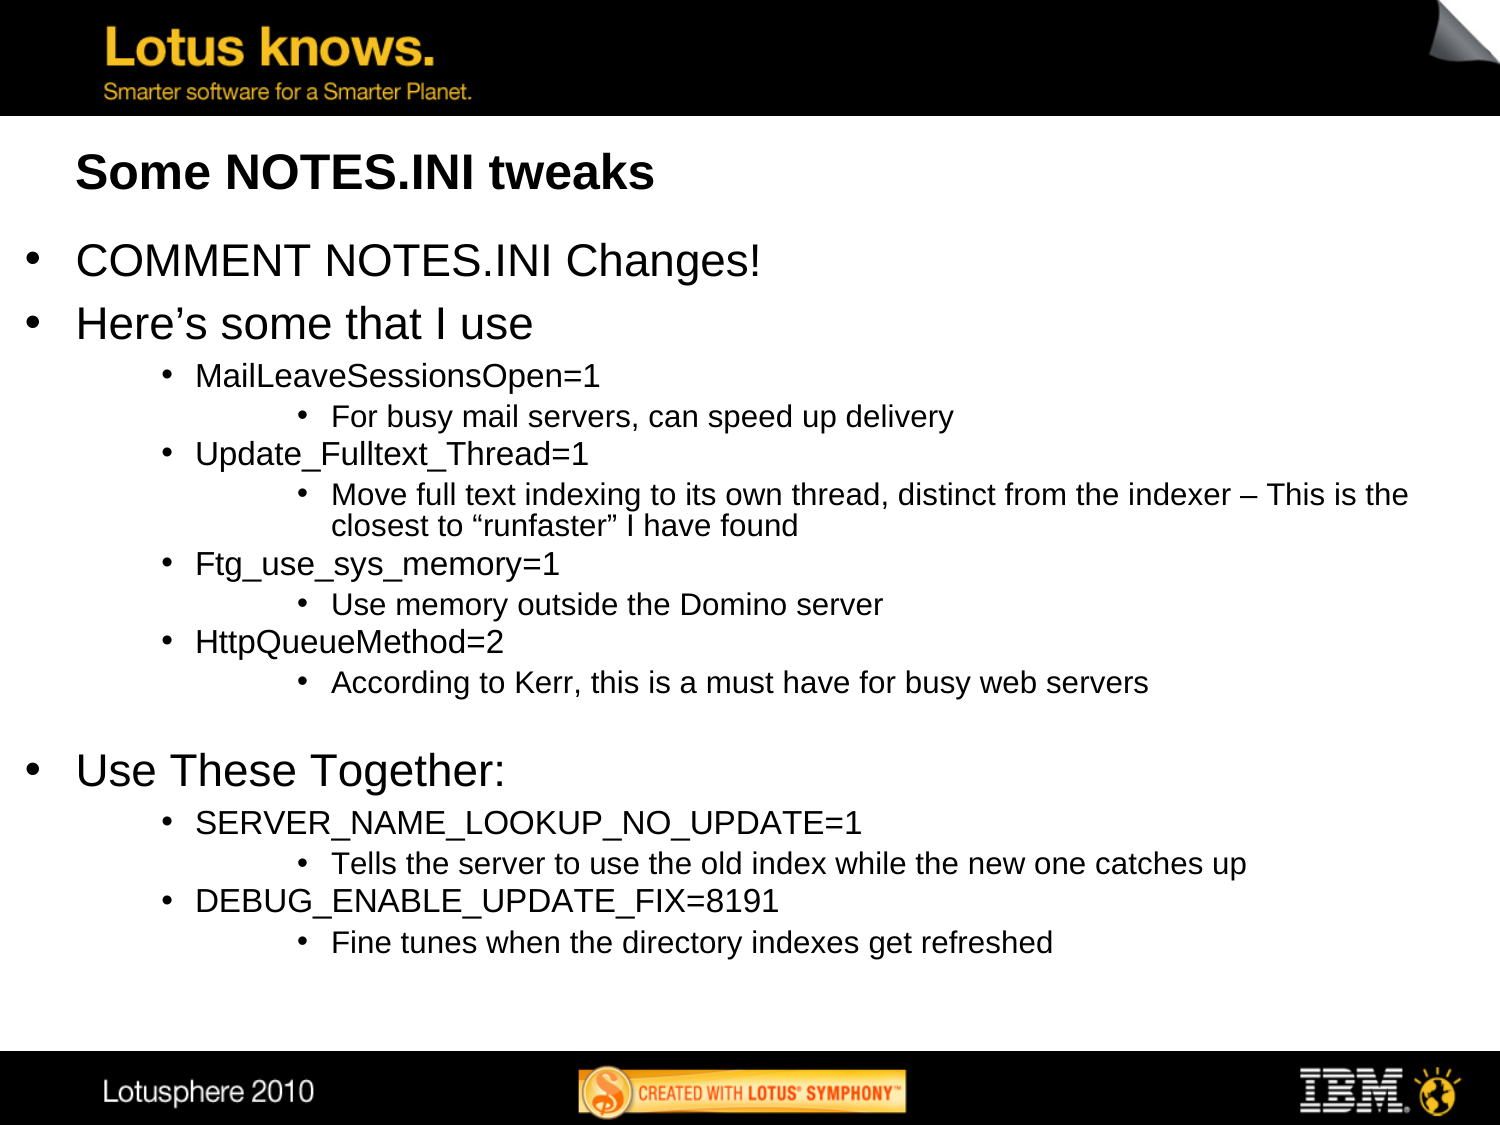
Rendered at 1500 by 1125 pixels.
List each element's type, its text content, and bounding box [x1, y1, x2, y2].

title Some NOTES.INI tweaks [74, 137, 1475, 200]
picture [0, 0, 1500, 114]
list COMMENT NOTES.INI Changes! Here’s some that I use MailLeaveSessionsOpen=1 For busy mail servers, can speed up delivery Update_Fulltext_Thread=1 Move full text indexing to its own thread, distinct from the indexer – This is the closest to “runfaster” I have found Ftg_use_sys_memory=1 Use memory outside the Domino server HttpQueueMethod=2 According to Kerr, this is a must have for busy web servers Use These Together: SERVER_NAME_LOOKUP_NO_UPDATE=1 Tells the server to use the old index while the new one catches up DEBUG_ENABLE_UPDATE_FIX=8191 Fine tunes when the directory indexes get refreshed [24, 237, 1476, 1026]
picture [0, 1053, 1500, 1125]
